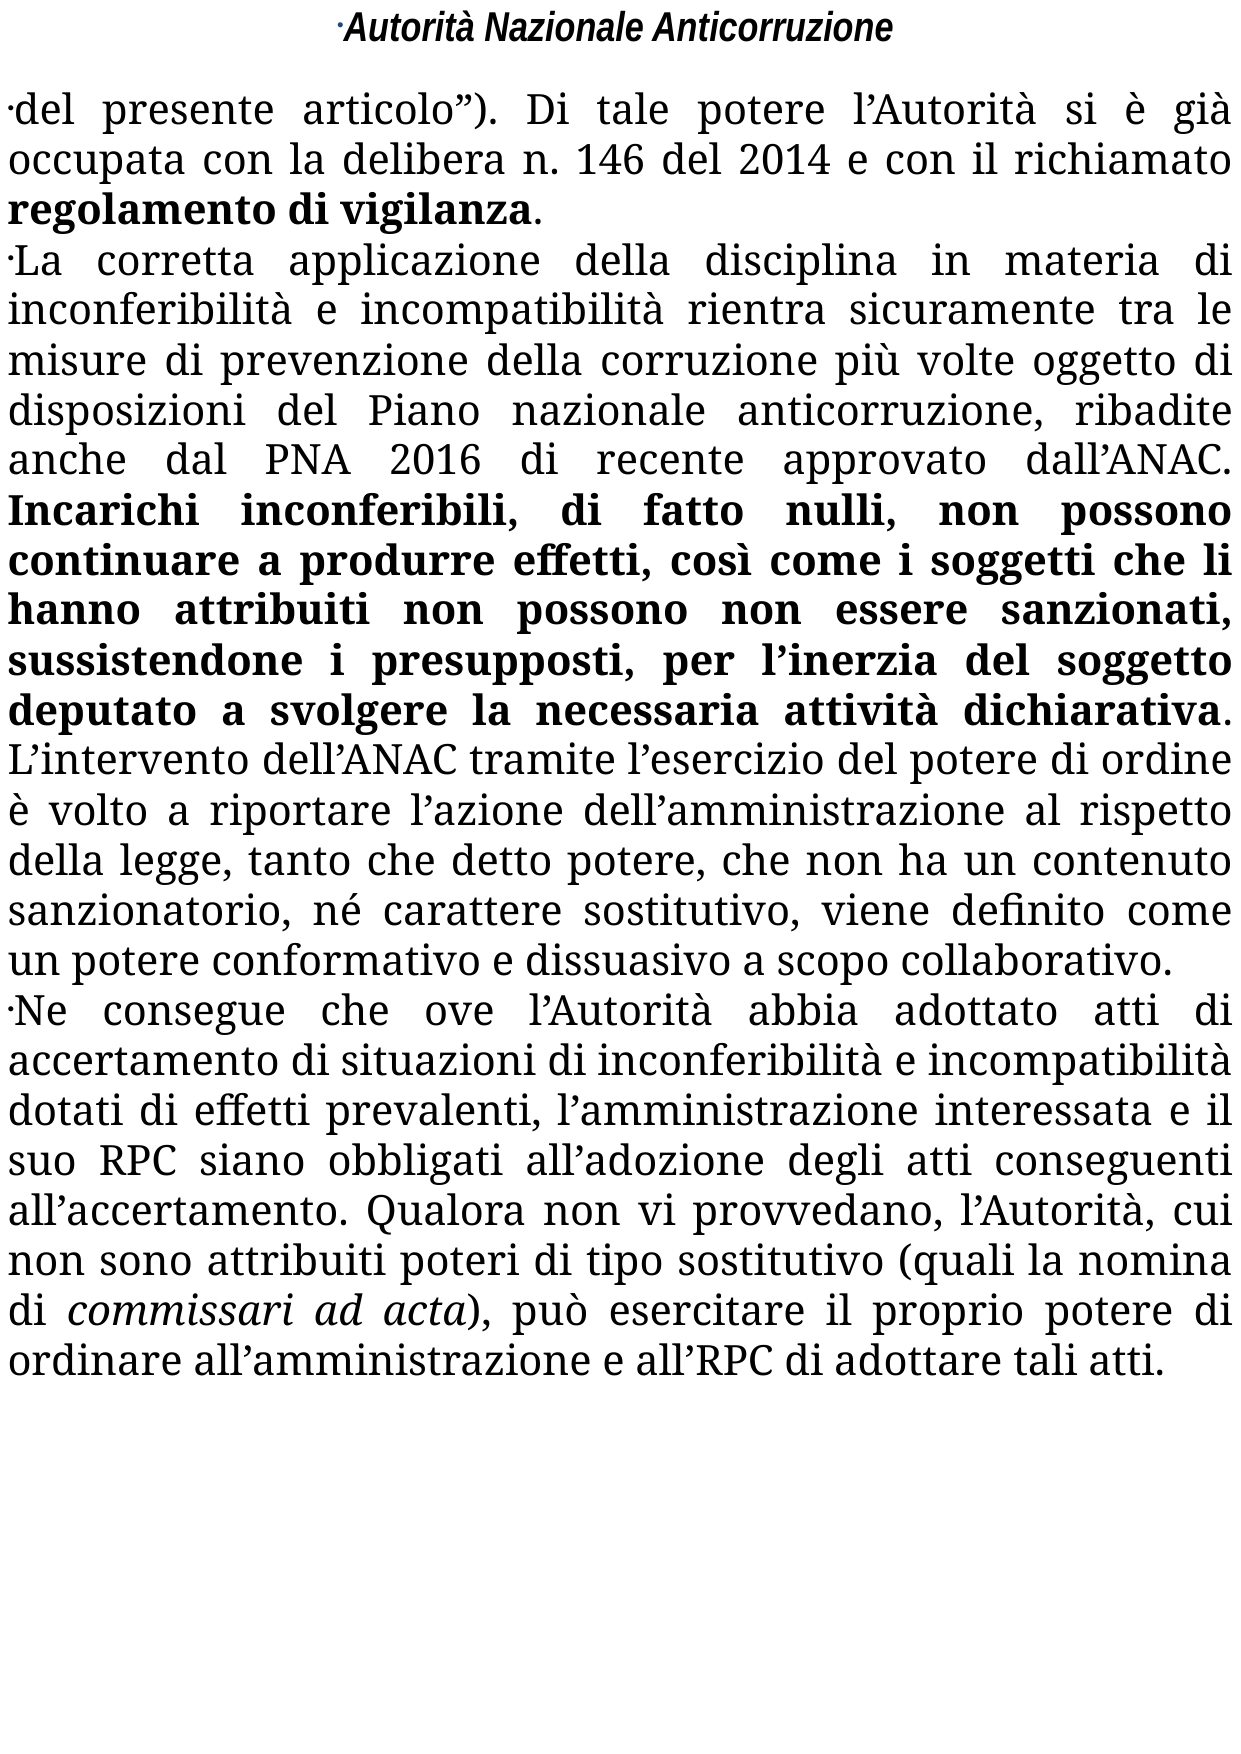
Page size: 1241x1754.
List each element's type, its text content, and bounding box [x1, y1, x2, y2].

list Autorità Nazionale Anticorruzione del presente articolo”). Di tale potere l’Autorità si è già occupata con la delibera n. 146 del 2014 e con il richiamato regolamento di vigilanza. La corretta applicazione della disciplina in materia di inconferibilità e incompatibilità rientra sicuramente tra le misure di prevenzione della corruzione più volte oggetto di disposizioni del Piano nazionale anticorruzione, ribadite anche dal PNA 2016 di recente approvato dall’ANAC. Incarichi inconferibili, di fatto nulli, non possono continuare a produrre effetti, così come i soggetti che li hanno attribuiti non possono non essere sanzionati, sussistendone i presupposti, per l’inerzia del soggetto deputato a svolgere la necessaria attività dichiarativa. L’intervento dell’ANAC tramite l’esercizio del potere di ordine è volto a riportare l’azione dell’amministrazione al rispetto della legge, tanto che detto potere, che non ha un contenuto sanzionatorio, né carattere sostitutivo, viene definito come un potere conformativo e dissuasivo a scopo collaborativo. Ne consegue che ove l’Autorità abbia adottato atti di accertamento di situazioni di inconferibilità e incompatibilità dotati di effetti prevalenti, l’amministrazione interessata e il suo RPC siano obbligati all’adozione degli atti conseguenti all’accertamento. Qualora non vi provvedano, l’Autorità, cui non sono attribuiti poteri di tipo sostitutivo (quali la nomina di commissari ad acta), può esercitare il proprio potere di ordinare all’amministrazione e all’RPC di adottare tali atti. [0, 0, 1241, 1624]
